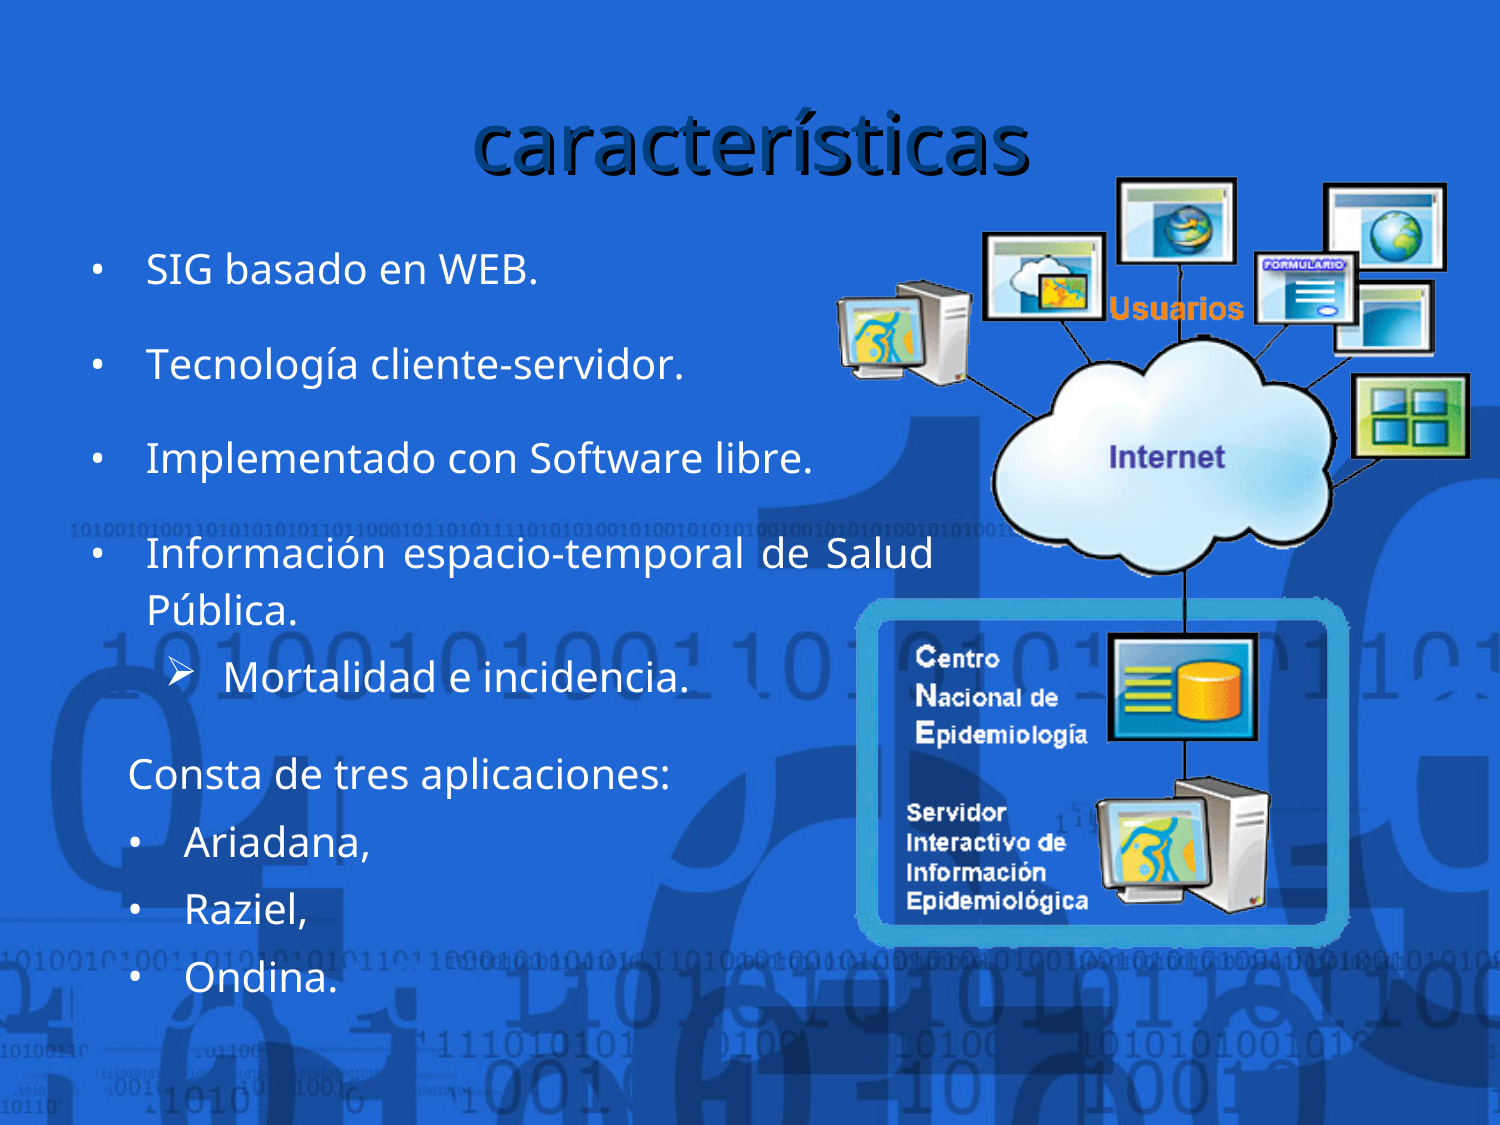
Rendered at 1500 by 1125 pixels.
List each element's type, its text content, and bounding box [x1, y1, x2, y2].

text_box SIG basado en WEB. Tecnología cliente-servidor. Implementado con Software libre. Información espacio-temporal de Salud Pública. Mortalidad e incidencia. [74, 232, 950, 695]
list Consta de tres aplicaciones: Ariadana, Raziel, Ondina. [112, 737, 801, 1021]
title características [75, 45, 1426, 232]
picture [0, 0, 1500, 1125]
